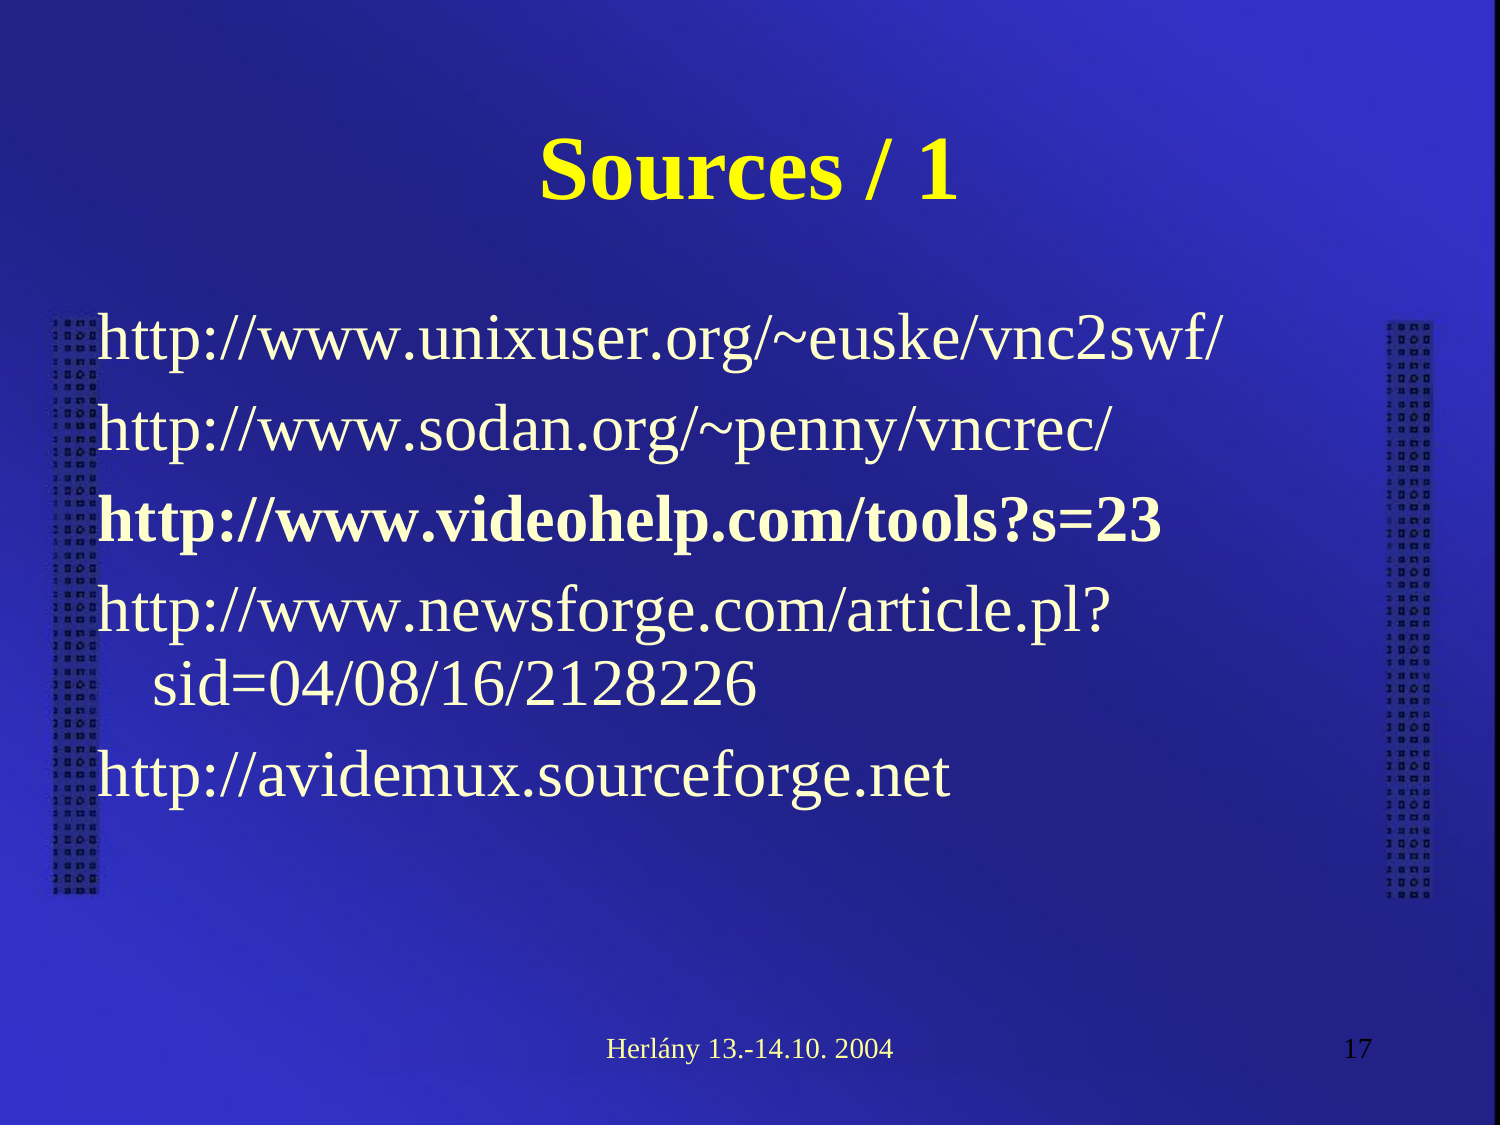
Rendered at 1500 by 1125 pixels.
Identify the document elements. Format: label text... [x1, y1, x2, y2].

title Sources / 1 [112, 74, 1388, 263]
list http://www.unixuser.org/~euske/vnc2swf/ http://www.sodan.org/~penny/vncrec/ http://www.videohelp.com/tools?s=23 http://www.newsforge.com/article.pl?sid=04/08/16/2128226 http://avidemux.sourceforge.net [83, 292, 1434, 968]
text_box Herlány 13.-14.10. 2004 [512, 1024, 988, 1073]
text_box 15 [1074, 1024, 1388, 1073]
picture [0, 0, 1500, 1125]
